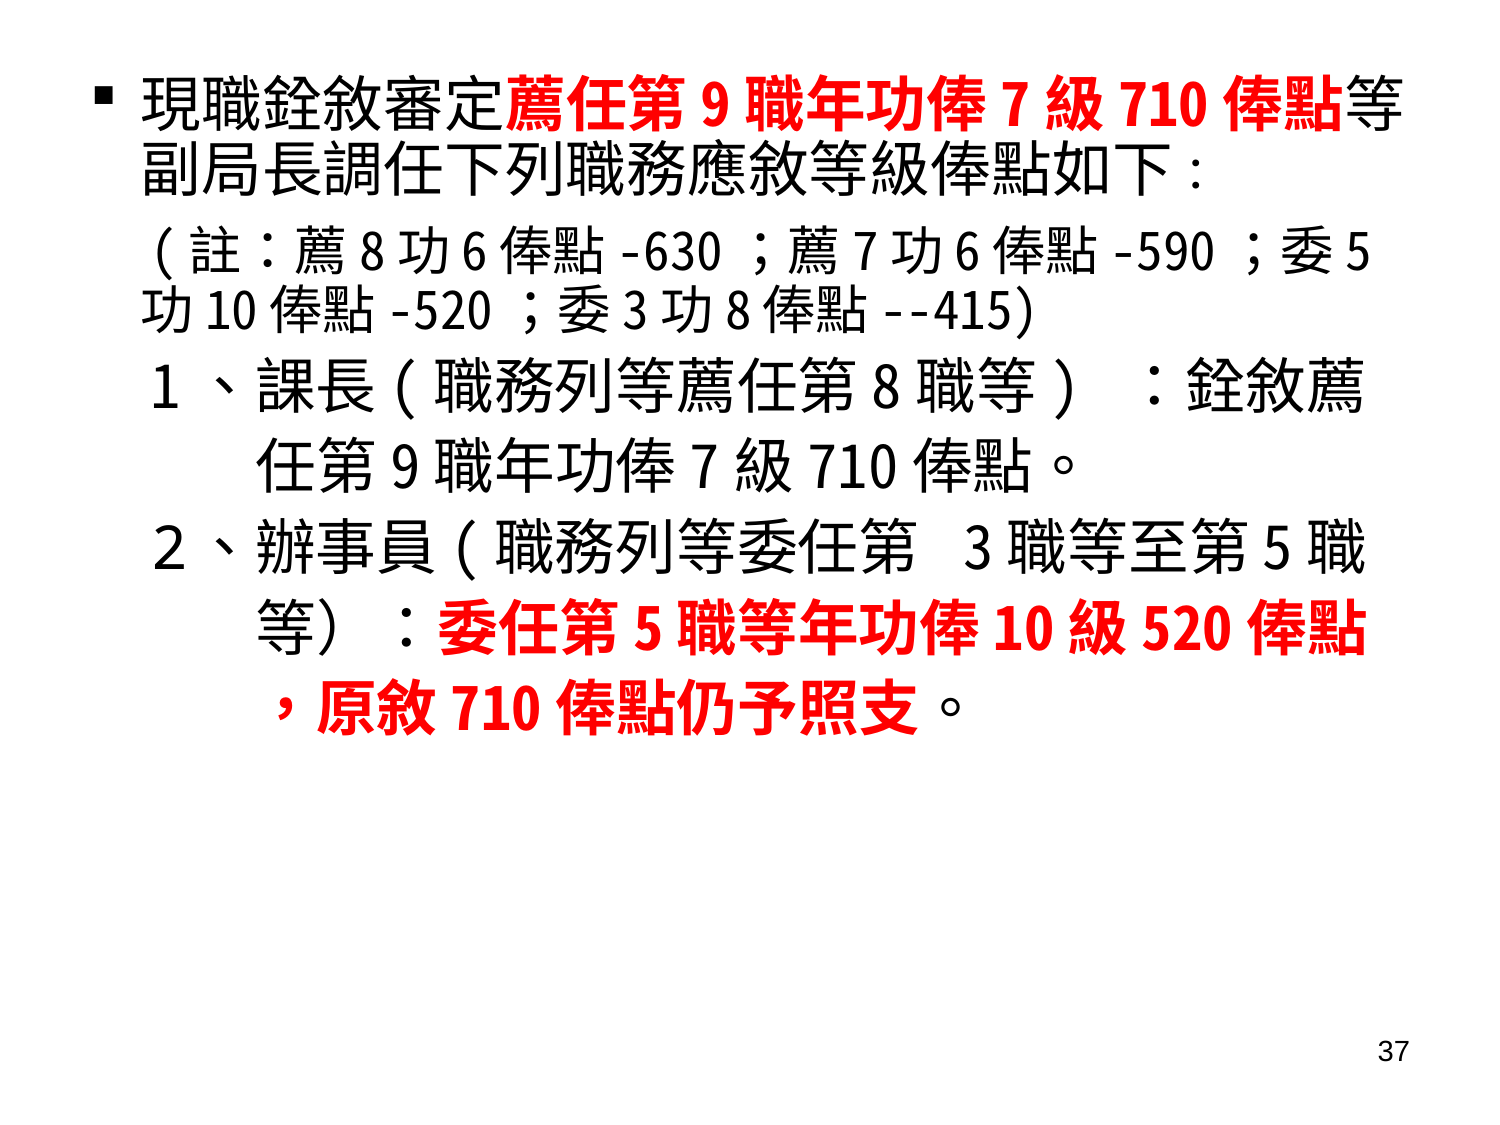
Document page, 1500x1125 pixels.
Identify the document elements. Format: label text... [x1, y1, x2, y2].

list 現職銓敘審定薦任第9職年功俸7級710俸點等副局長調任下列職務應敘等級俸點如下： (註：薦8功6俸點-630；薦7功6俸點-590；委5功10俸點-520；委3功8俸點--415) 1、課長(職務列等薦任第8職等) ：銓敘薦 任第9職年功俸7級710俸點。 2、辦事員(職務列等委任第 3職等至第5職 等）：委任第5職等年功俸10級520俸點 ，原敘710俸點仍予照支。 [75, 66, 1426, 1005]
